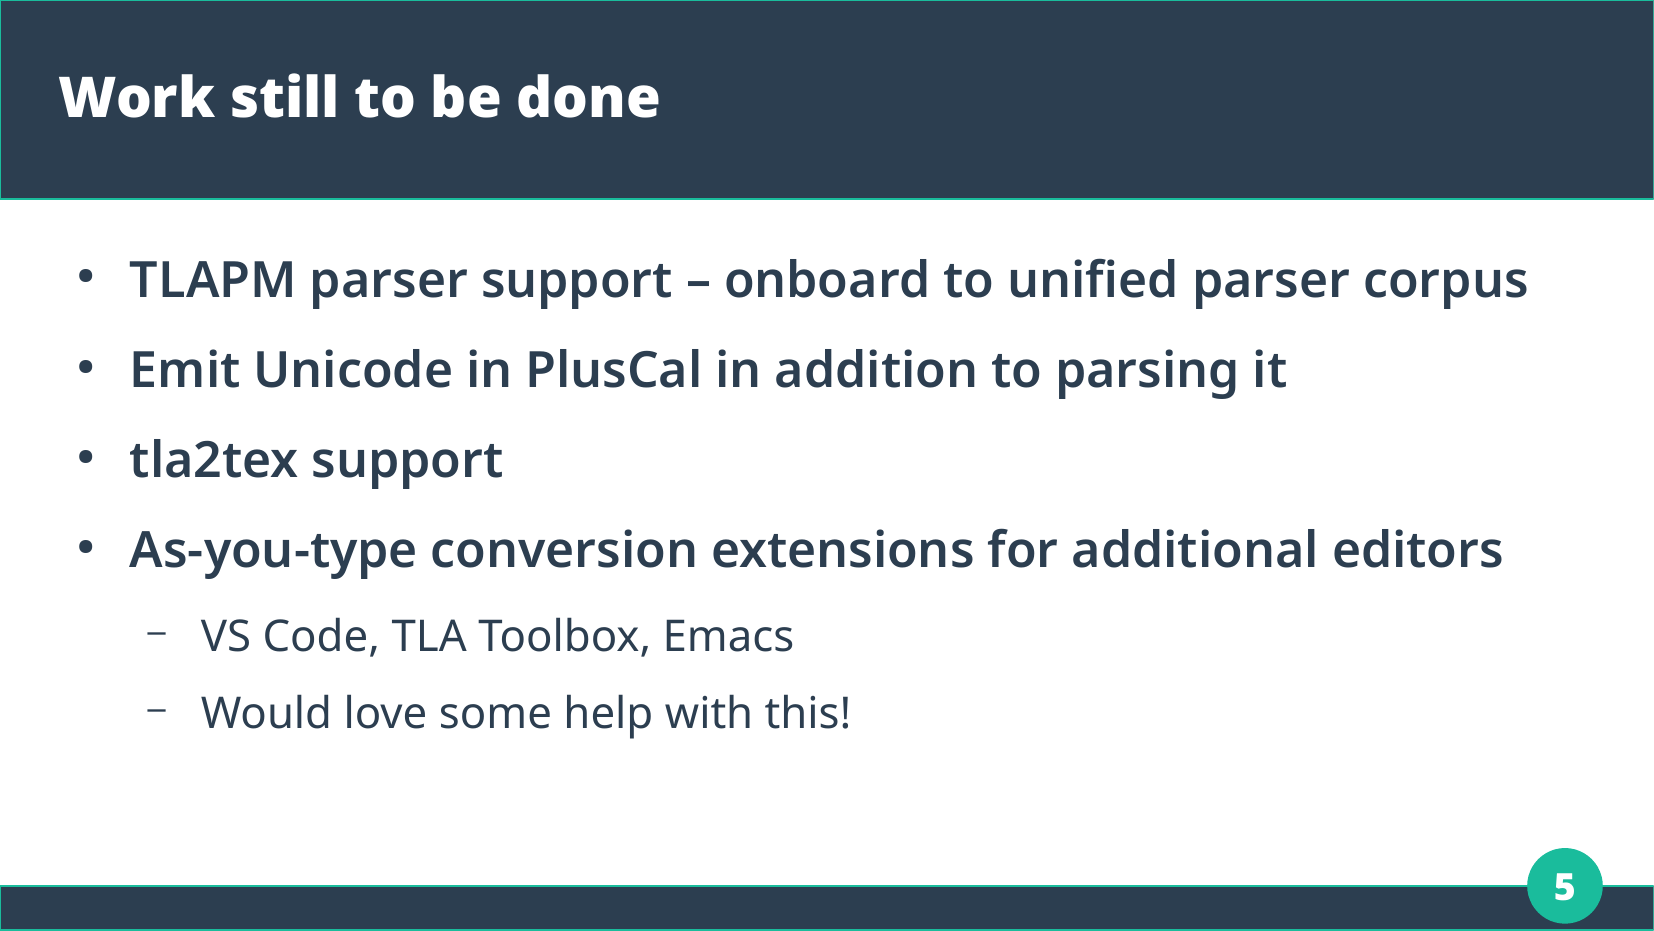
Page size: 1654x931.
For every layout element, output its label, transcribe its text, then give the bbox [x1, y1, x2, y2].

title Work still to be done [59, 37, 1595, 155]
list TLAPM parser support – onboard to unified parser corpus Emit Unicode in PlusCal in addition to parsing it tla2tex support As-you-type conversion extensions for additional editors VS Code, TLA Toolbox, Emacs Would love some help with this! [59, 243, 1595, 864]
